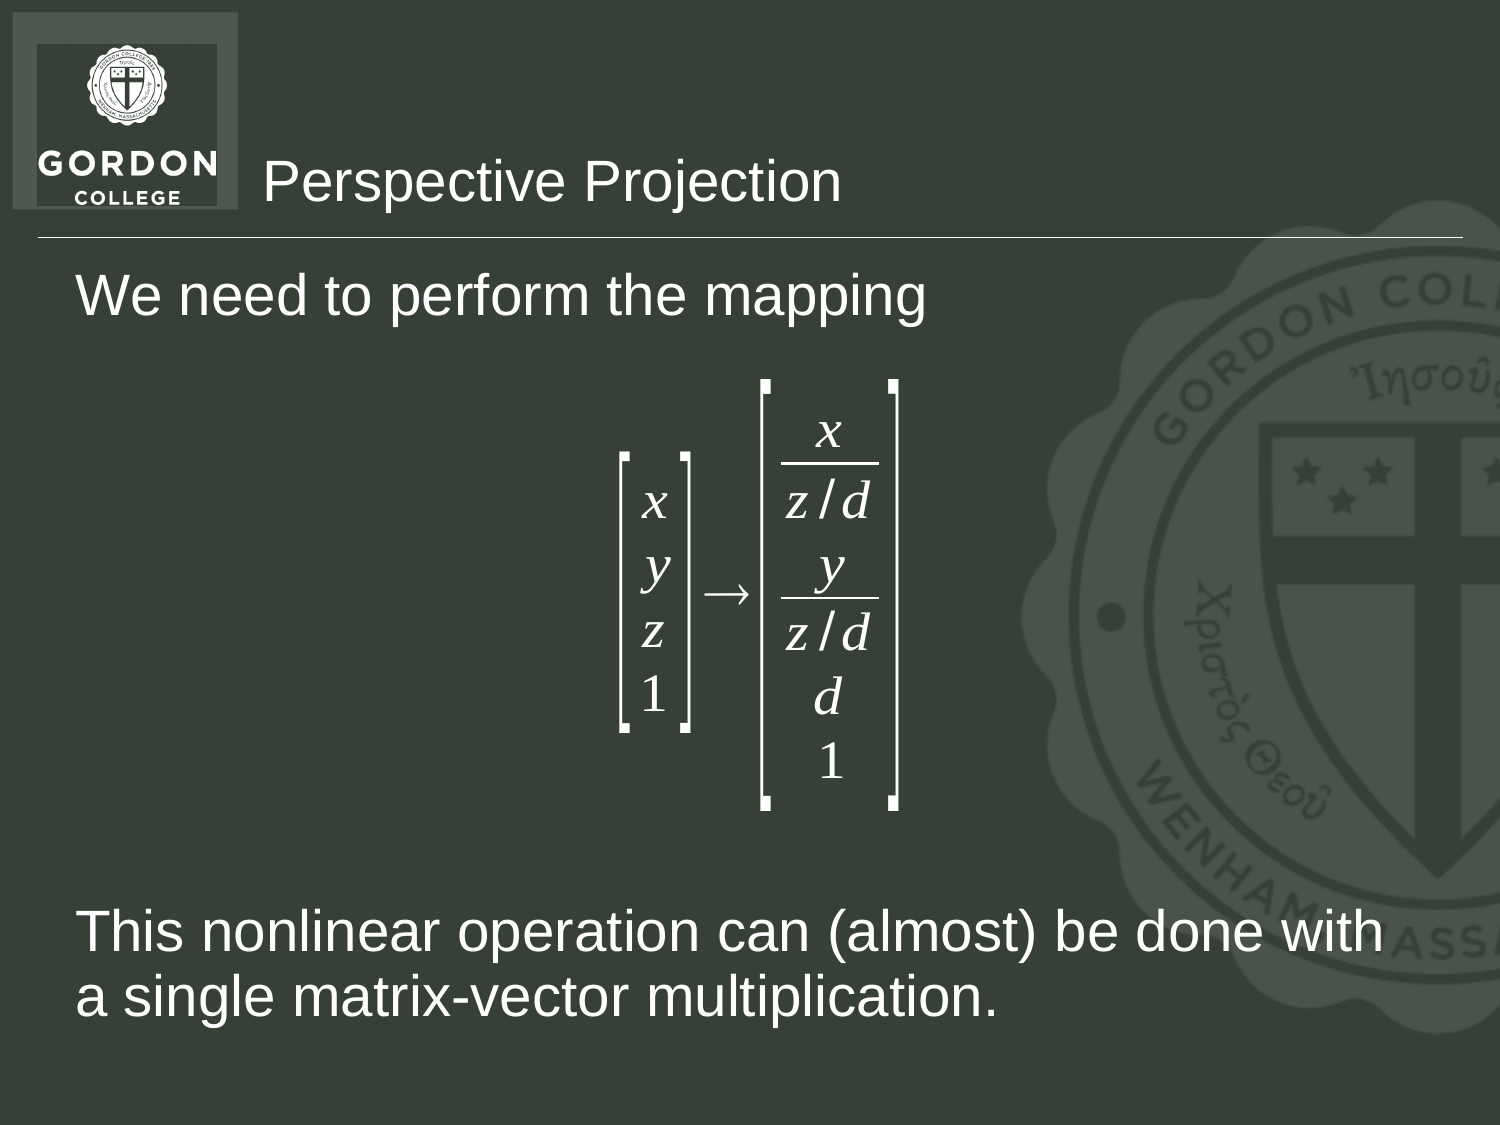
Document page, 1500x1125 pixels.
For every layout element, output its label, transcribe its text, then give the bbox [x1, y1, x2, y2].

chart [600, 375, 918, 813]
subtitle We need to perform the mapping This nonlinear operation can (almost) be done with a single matrix-vector multiplication. [75, 262, 1426, 1125]
picture [0, 0, 1500, 1125]
title Perspective Projection [262, 145, 1463, 217]
